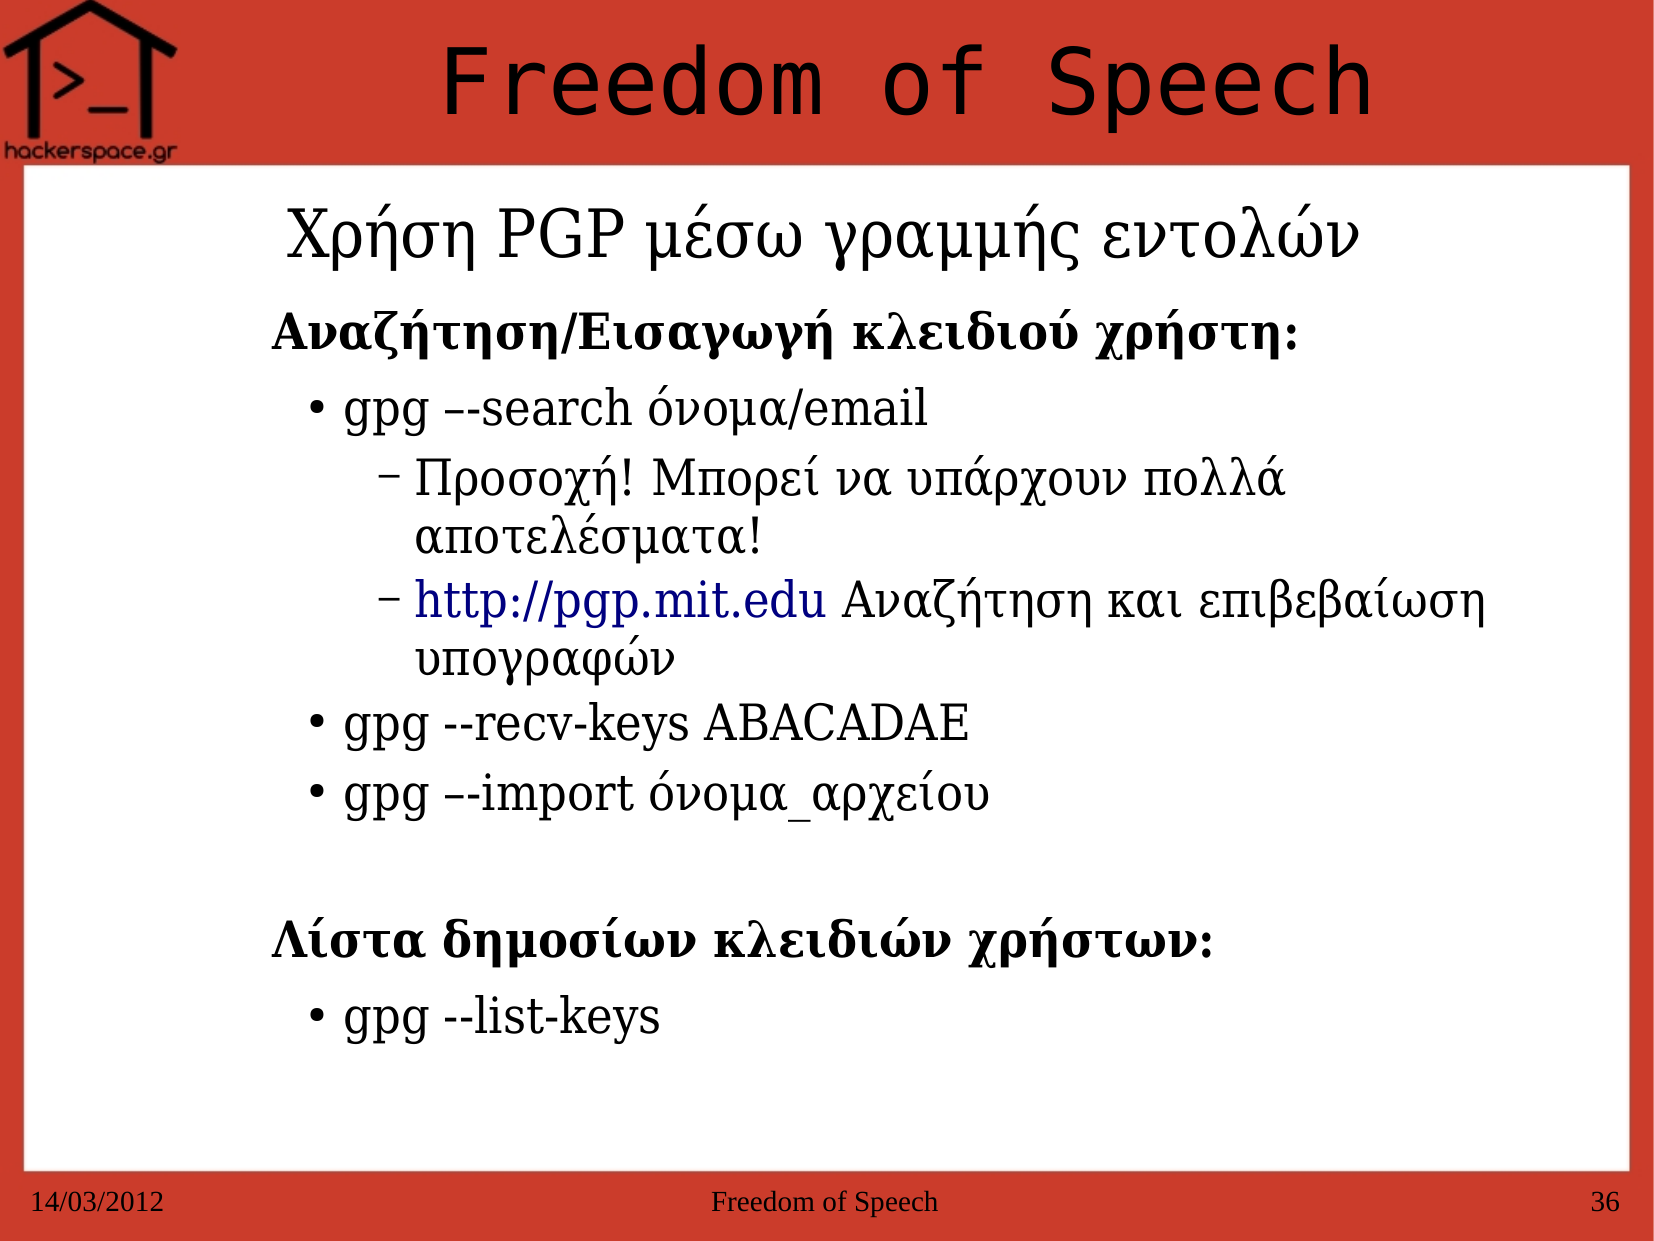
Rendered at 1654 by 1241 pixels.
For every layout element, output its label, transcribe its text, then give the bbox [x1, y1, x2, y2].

list Χρήση PGP μέσω γραμμής εντολών Αναζήτηση/Εισαγωγή κλειδιού χρήστη: gpg –-search όνομα/email Προσοχή! Μπορεί να υπάρχουν πολλά αποτελέσματα! http://pgp.mit.edu Αναζήτηση και επιβεβαίωση υπογραφών gpg --recv-keys ABACADAE gpg –-import όνομα_αρχείου Λίστα δημοσίων κλειδιών χρήστων: gpg --list-keys [60, 195, 1591, 1141]
picture [0, 0, 1654, 1241]
title Freedom of Speech [195, 15, 1621, 151]
